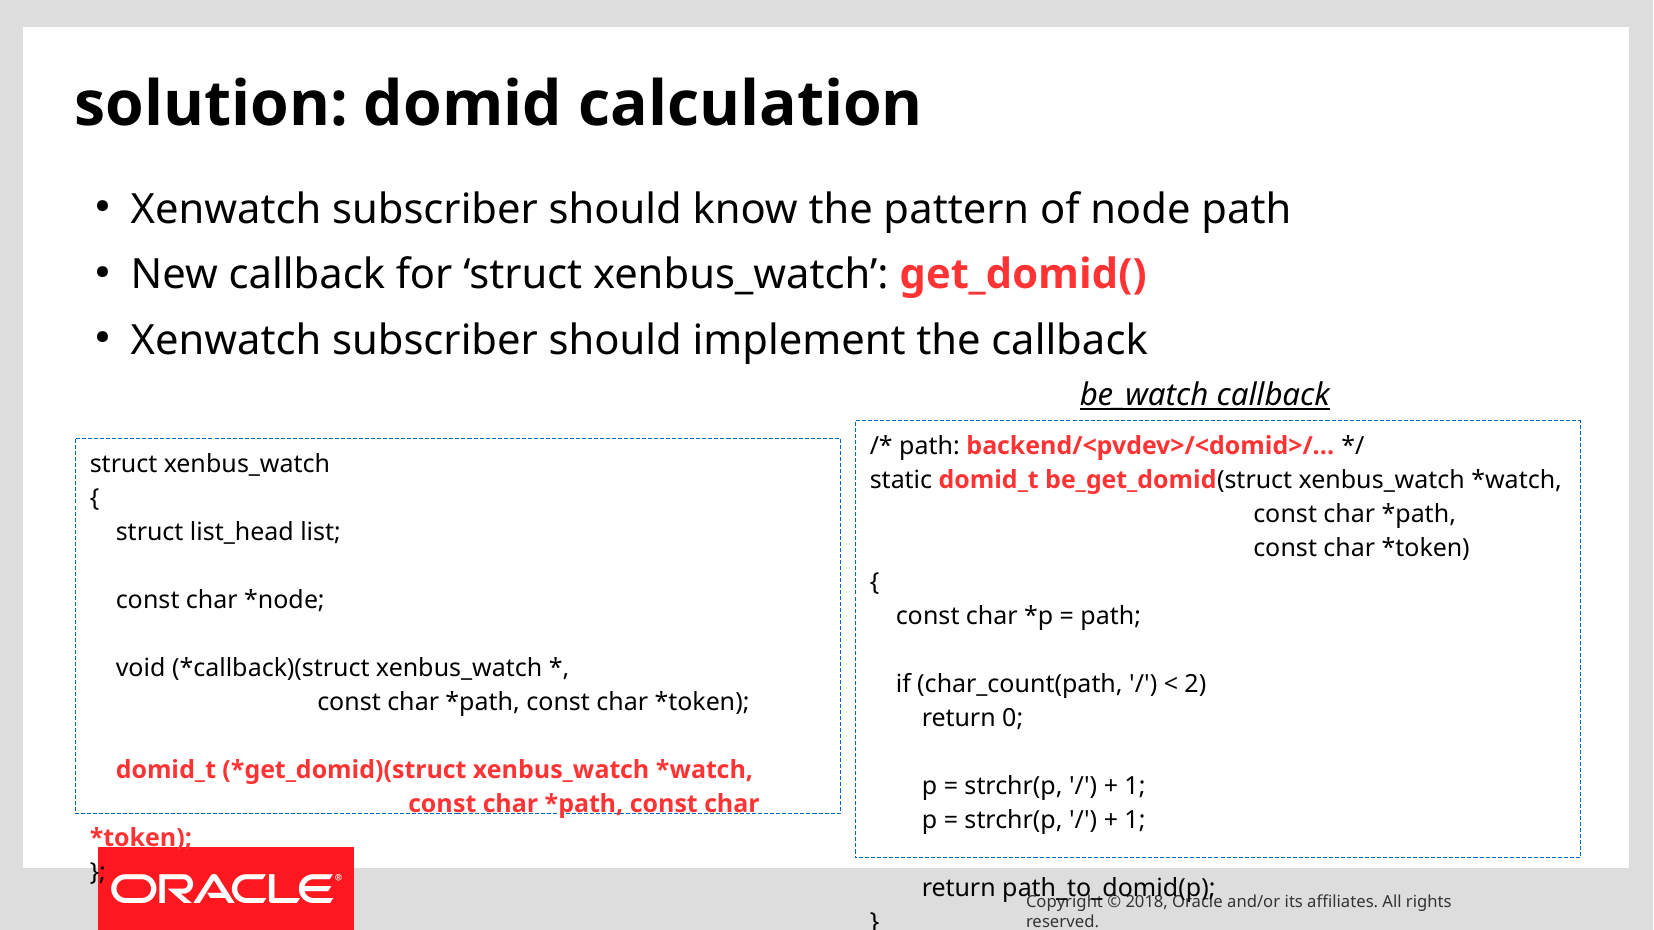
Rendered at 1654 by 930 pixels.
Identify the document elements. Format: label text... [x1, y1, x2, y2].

text_box Xenwatch subscriber should know the pattern of node path New callback for ‘struct xenbus_watch’: get_domid() Xenwatch subscriber should implement the callback [80, 162, 1581, 361]
text_box struct xenbus_watch { struct list_head list; const char *node; void (*callback)(struct xenbus_watch *, const char *path, const char *token); domid_t (*get_domid)(struct xenbus_watch *watch, const char *path, const char *token); }; [75, 438, 841, 814]
text_box Copyright © 2018, Oracle and/or its affiliates. All rights reserved. [1011, 883, 1534, 918]
text_box /* path: backend/<pvdev>/<domid>/... */ static domid_t be_get_domid(struct xenbus_watch *watch, const char *path, const char *token) { const char *p = path; if (char_count(path, '/') < 2) return 0; p = strchr(p, '/') + 1; p = strchr(p, '/') + 1; return path_to_domid(p); } [855, 420, 1581, 858]
text_box [23, 27, 1629, 868]
picture [98, 847, 354, 930]
text_box solution: domid calculation [60, 50, 1629, 151]
text_box be_watch callback [1065, 364, 1348, 415]
